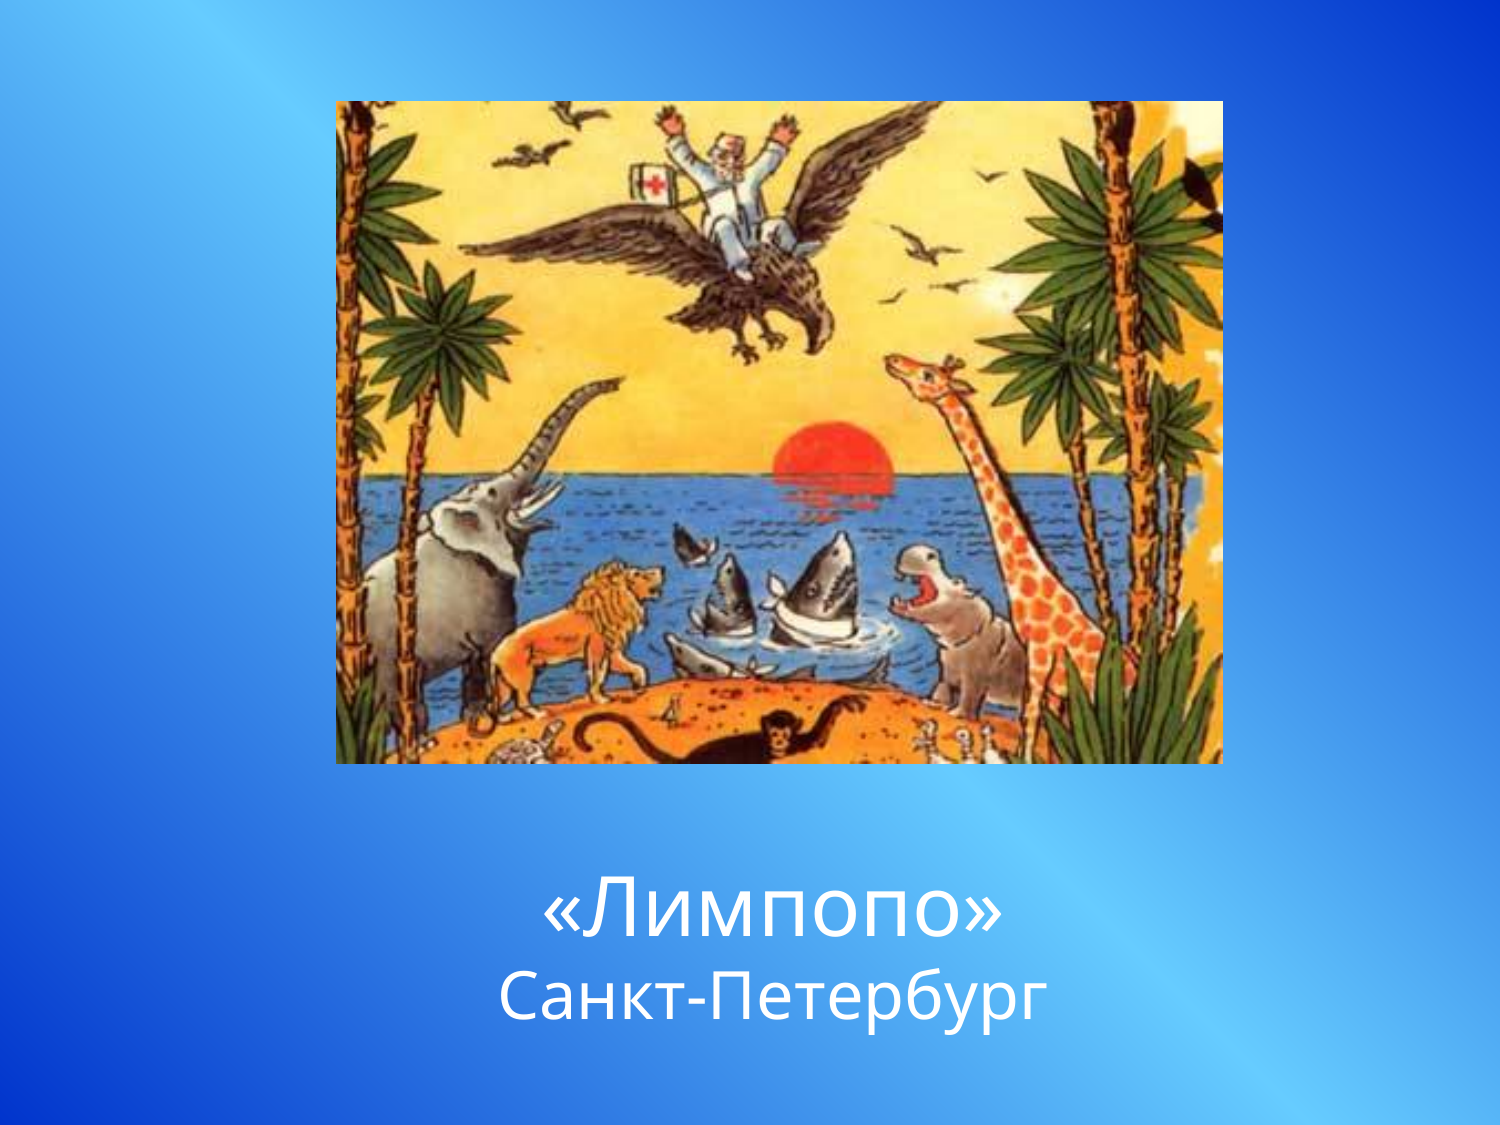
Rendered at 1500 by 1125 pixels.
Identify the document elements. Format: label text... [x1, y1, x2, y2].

picture [336, 101, 1223, 765]
text_box «Лимпопо» Санкт-Петербург [135, 822, 1411, 1064]
